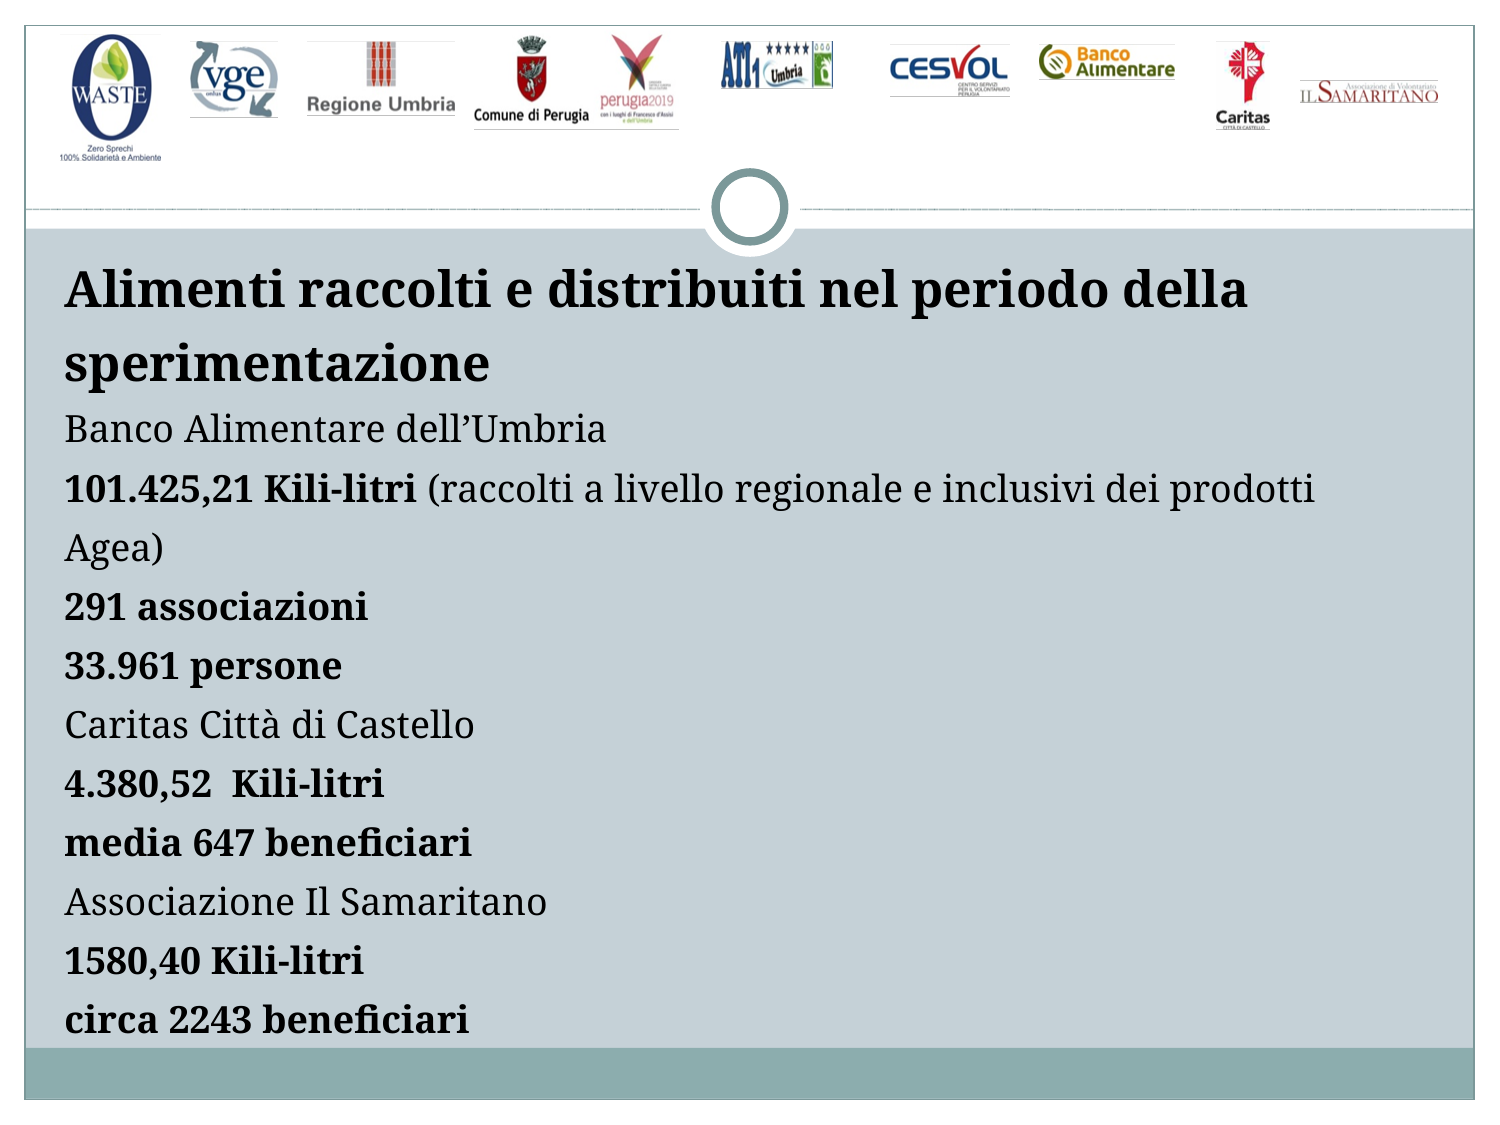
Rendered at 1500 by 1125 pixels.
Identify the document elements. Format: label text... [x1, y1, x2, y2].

list Alimenti raccolti e distribuiti nel periodo della sperimentazione Banco Alimentare dell’Umbria 101.425,21 Kili-litri (raccolti a livello regionale e inclusivi dei prodotti Agea) 291 associazioni 33.961 persone Caritas Città di Castello 4.380,52 Kili-litri media 647 beneficiari Associazione Il Samaritano 1580,40 Kili-litri circa 2243 beneficiari [49, 249, 1449, 1035]
title [49, 0, 1449, 162]
picture [50, 30, 1450, 179]
